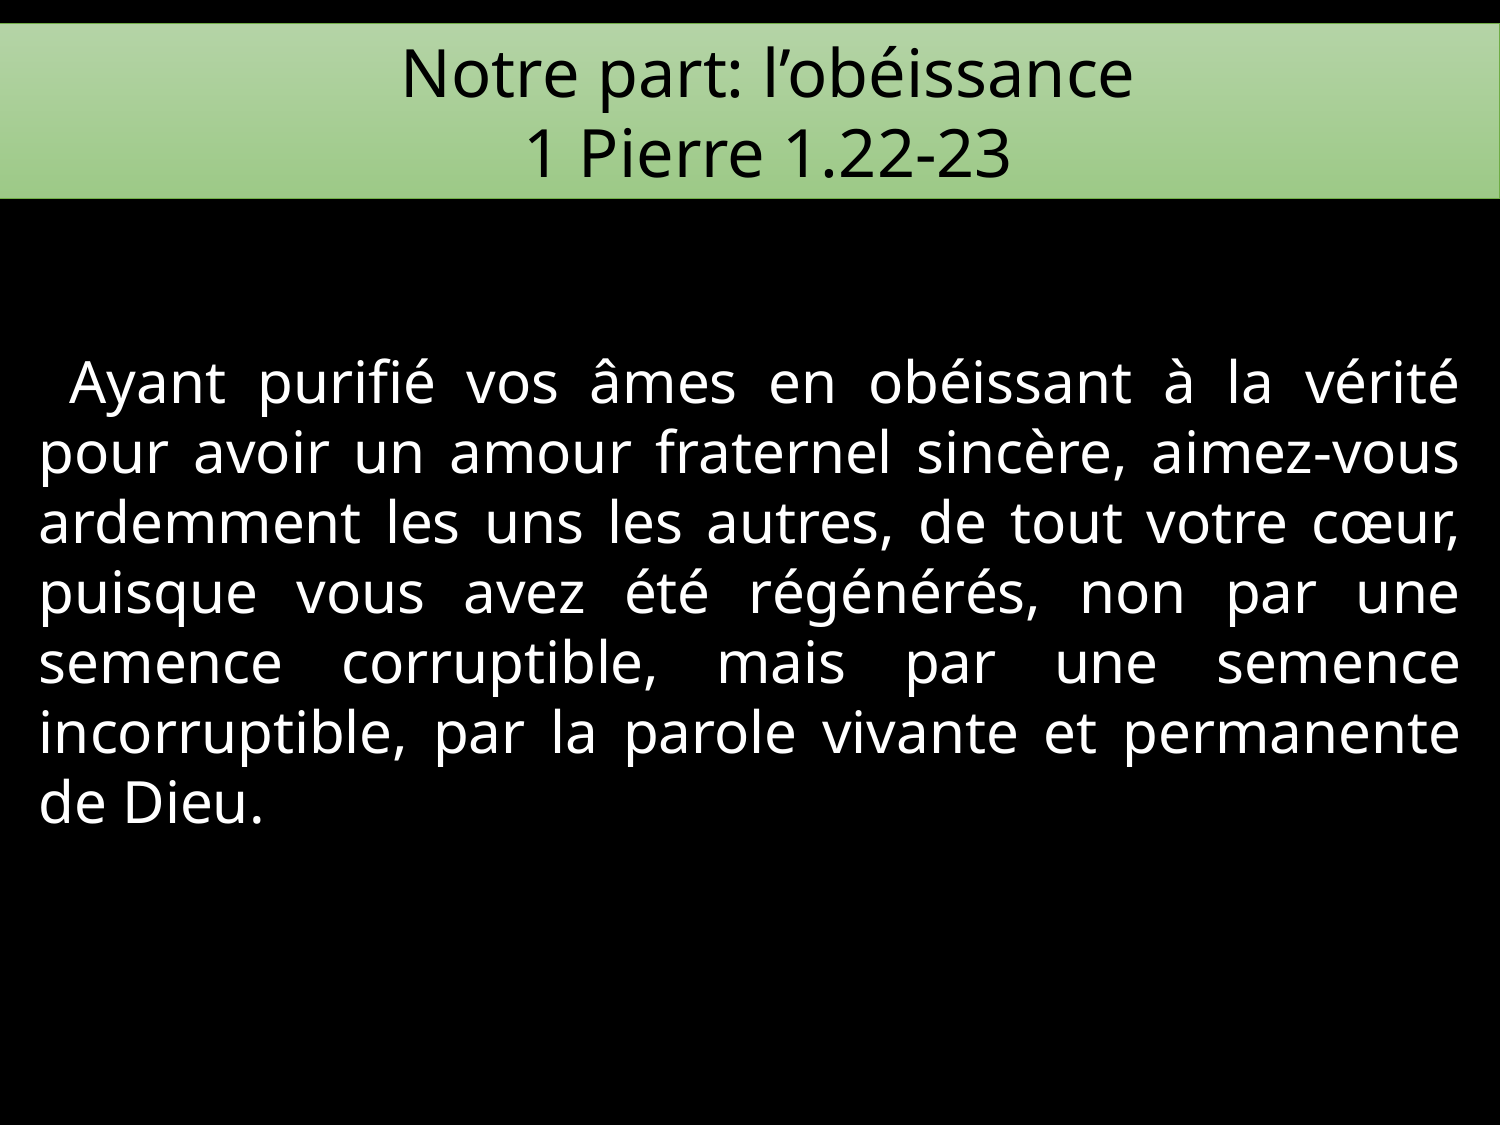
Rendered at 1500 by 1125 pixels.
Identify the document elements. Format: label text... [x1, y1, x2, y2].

text_box Notre part: l’obéissance 1 Pierre 1.22-23 [0, 23, 1500, 199]
text_box Ayant purifié vos âmes en obéissant à la vérité pour avoir un amour fraternel sincère, aimez-vous ardemment les uns les autres, de tout votre cœur, puisque vous avez été régénérés, non par une semence corruptible, mais par une semence incorruptible, par la parole vivante et permanente de Dieu. [24, 338, 1476, 844]
